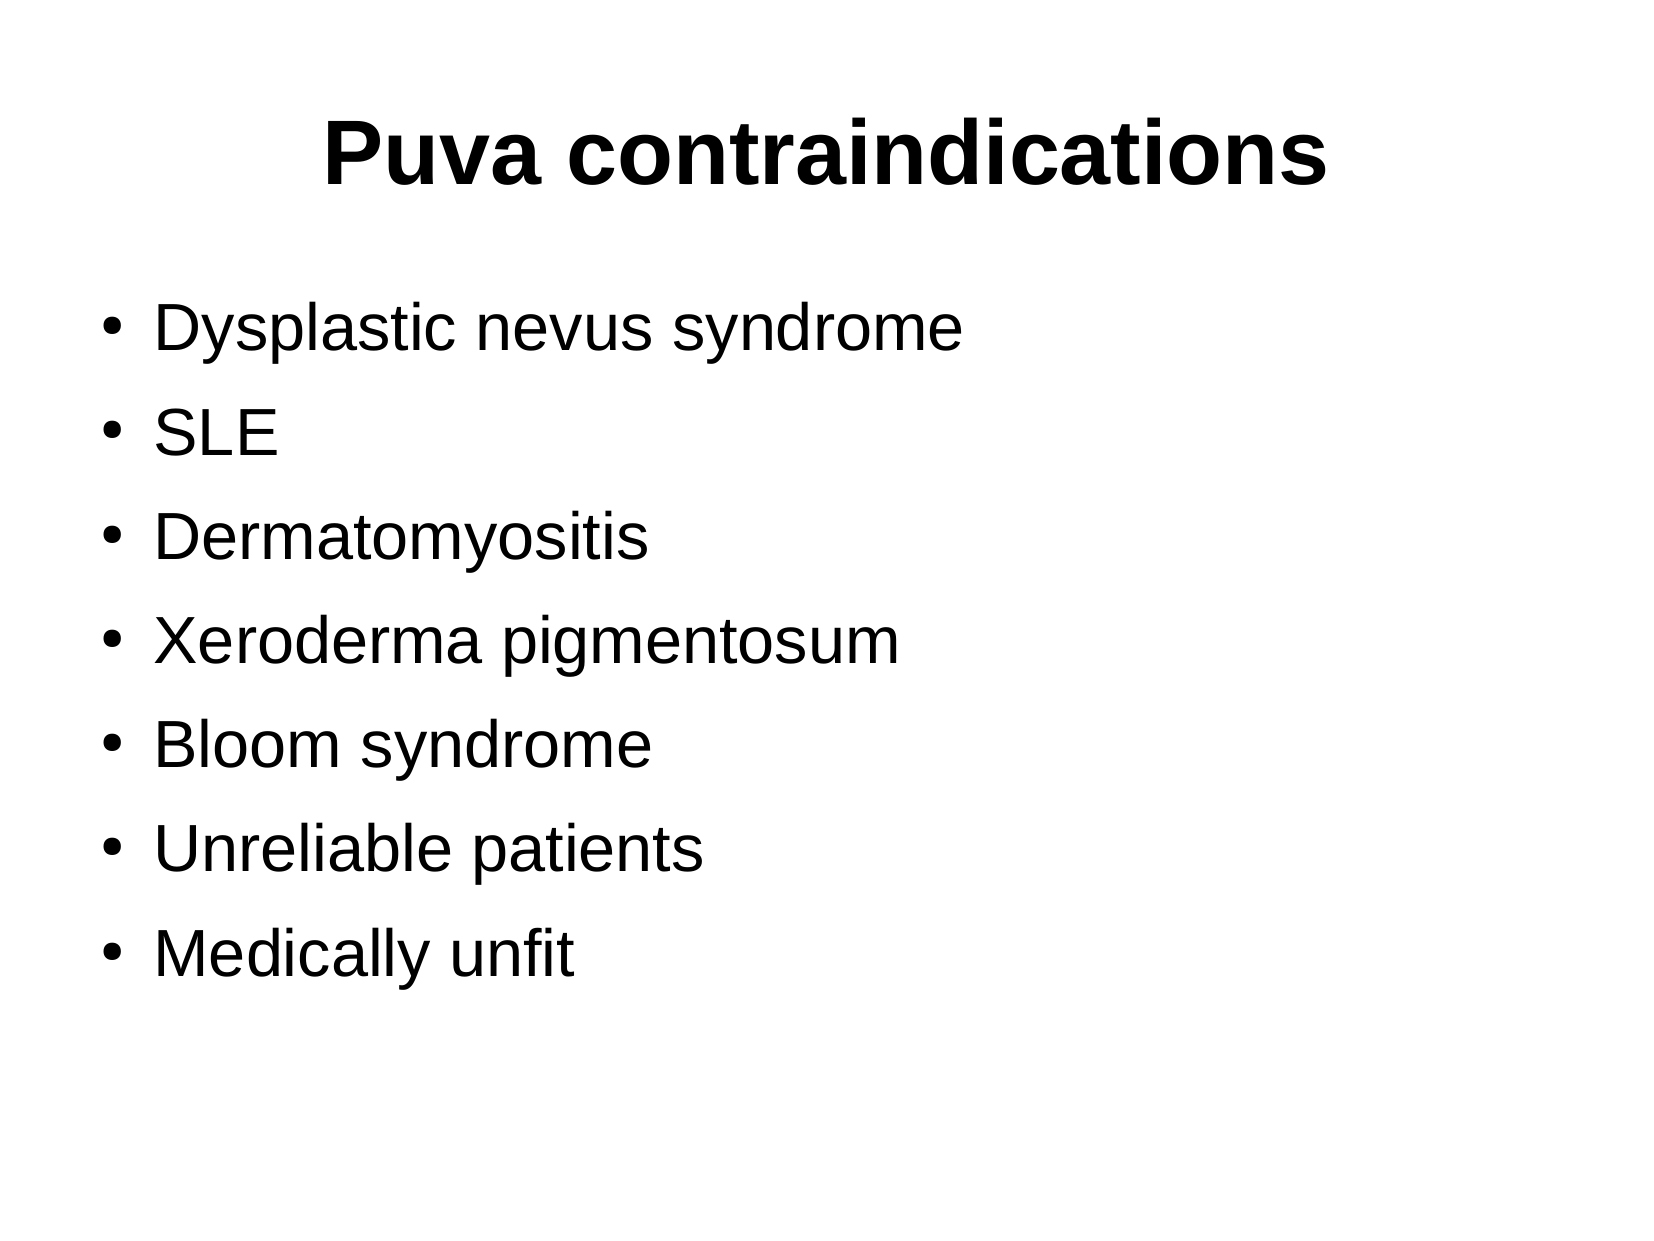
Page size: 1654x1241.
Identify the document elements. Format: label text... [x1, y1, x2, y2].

list Dysplastic nevus syndrome SLE Dermatomyositis Xeroderma pigmentosum Bloom syndrome Unreliable patients Medically unfit [82, 290, 1571, 1109]
title Puva contraindications [82, 49, 1571, 257]
